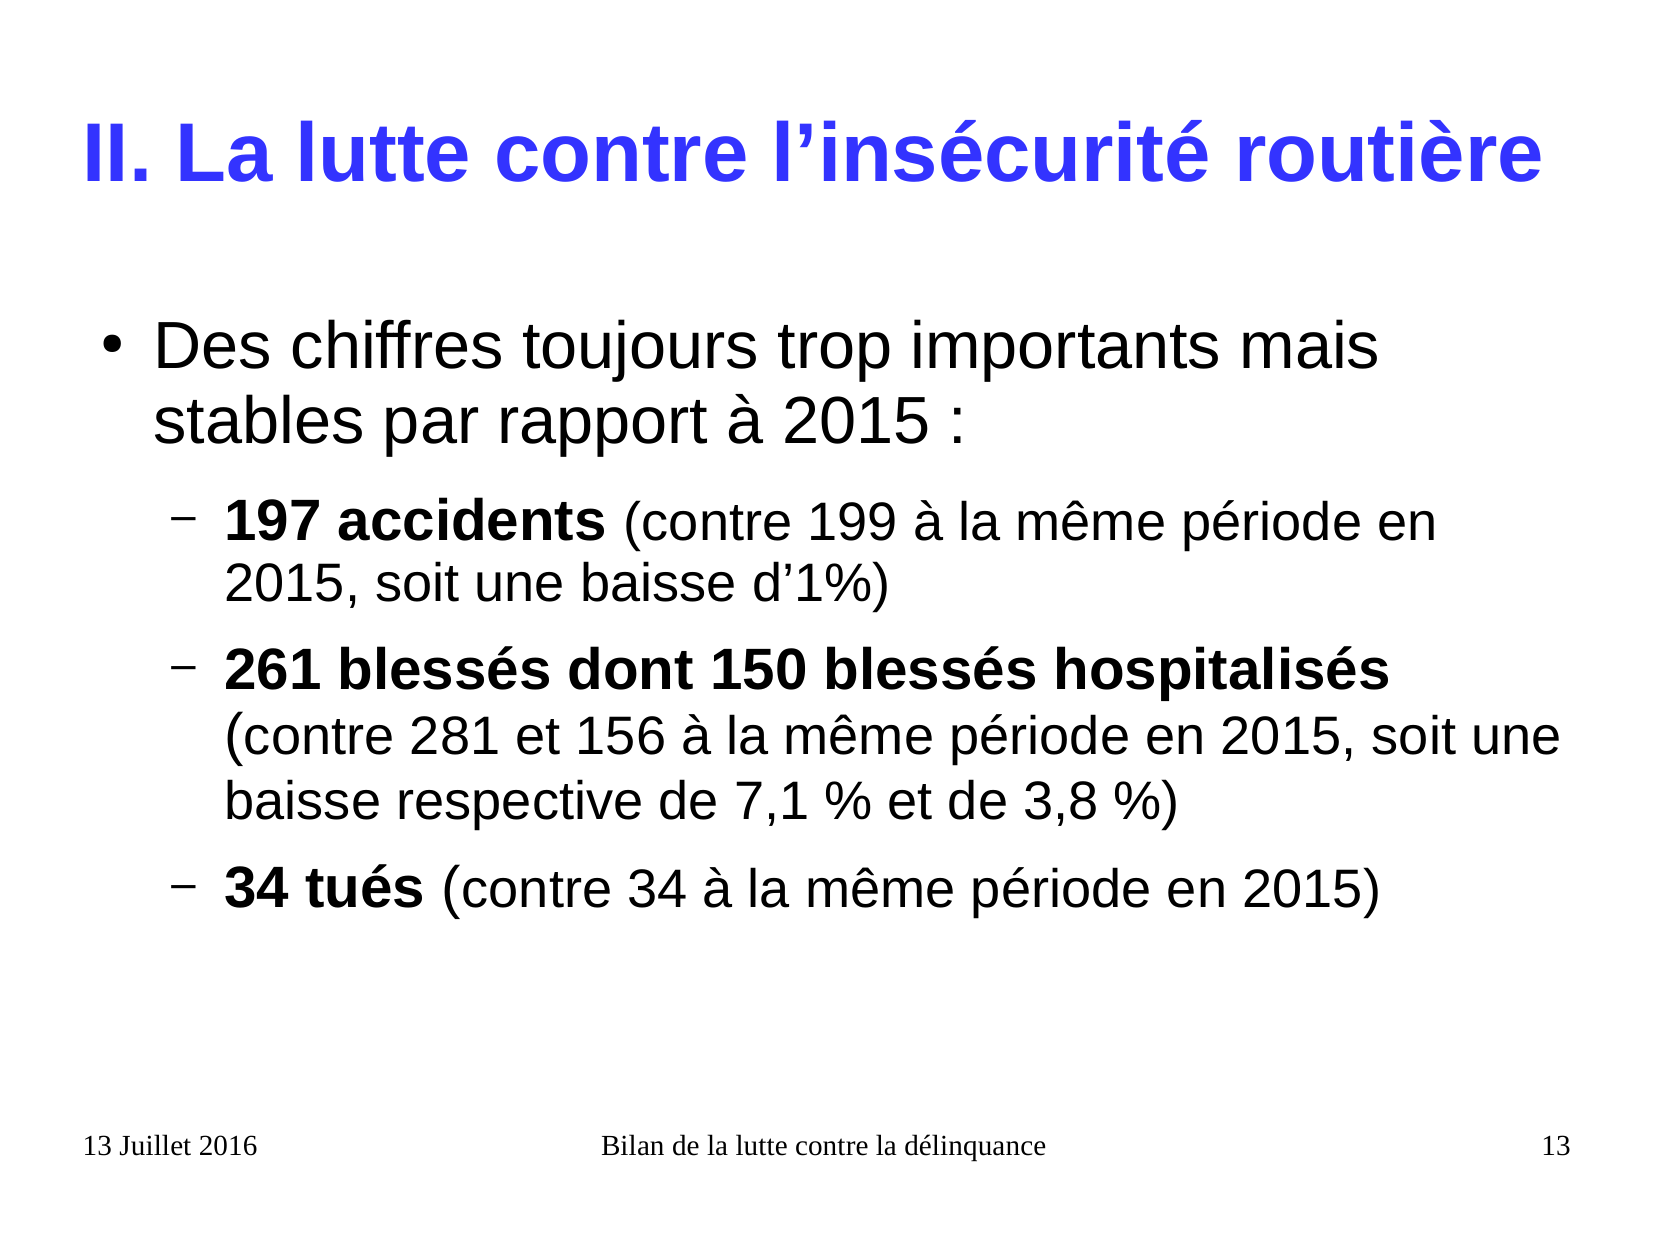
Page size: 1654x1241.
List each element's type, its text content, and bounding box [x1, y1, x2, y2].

list Des chiffres toujours trop importants mais stables par rapport à 2015 : 197 accidents (contre 199 à la même période en 2015, soit une baisse d’1%) 261 blessés dont 150 blessés hospitalisés (contre 281 et 156 à la même période en 2015, soit une baisse respective de 7,1 % et de 3,8 %) 34 tués (contre 34 à la même période en 2015) [82, 308, 1571, 1028]
title II. La lutte contre l’insécurité routière [82, 49, 1571, 257]
